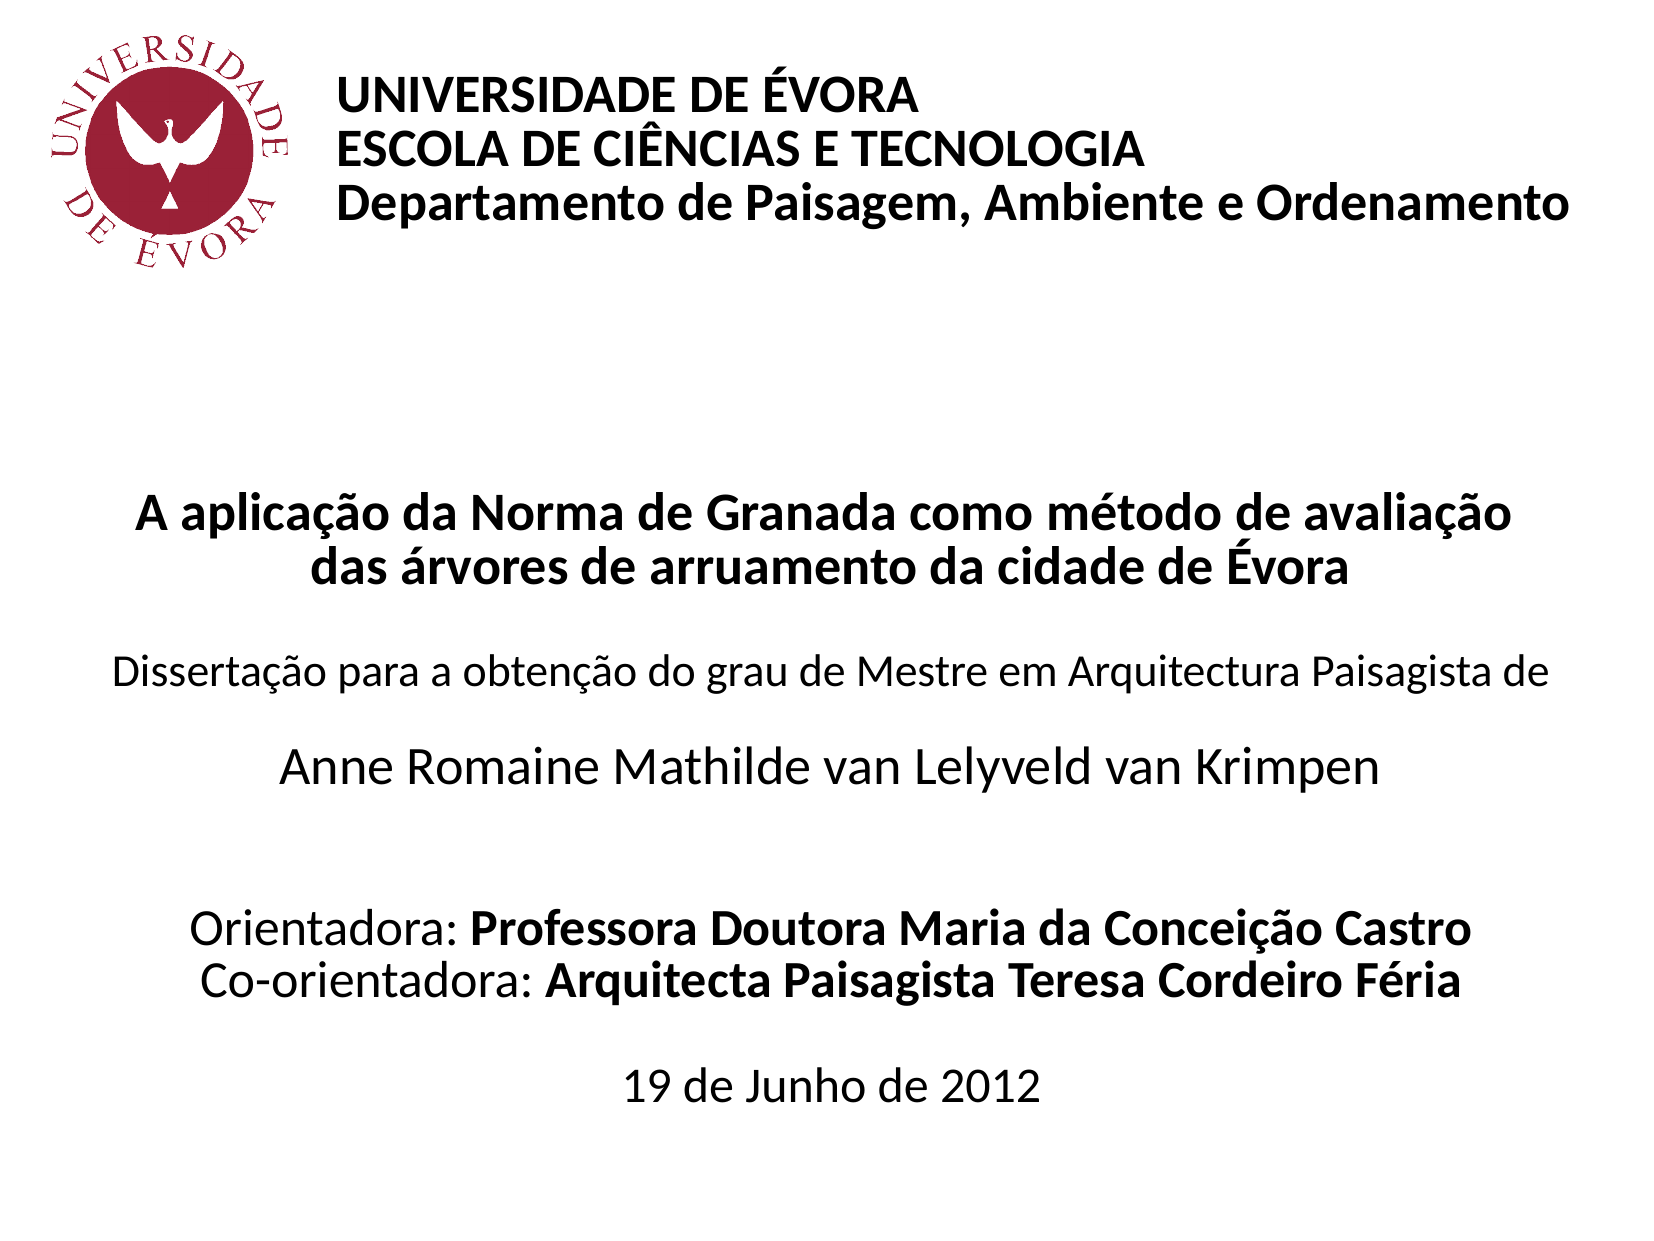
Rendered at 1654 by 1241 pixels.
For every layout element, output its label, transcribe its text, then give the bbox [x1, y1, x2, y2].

picture [51, 35, 288, 268]
title UNIVERSIDADE DE ÉVORA ESCOLA DE CIÊNCIAS E TECNOLOGIA Departamento de Paisagem, Ambiente e Ordenamento [336, 49, 1605, 257]
subtitle A aplicação da Norma de Granada como método de avaliação das árvores de arruamento da cidade de Évora Dissertação para a obtenção do grau de Mestre em Arquitectura Paisagista de Anne Romaine Mathilde van Lelyveld van Krimpen Orientadora: Professora Doutora Maria da Conceição Castro Co-orientadora: Arquitecta Paisagista Teresa Cordeiro Féria 19 de Junho de 2012 [24, 280, 1639, 1224]
